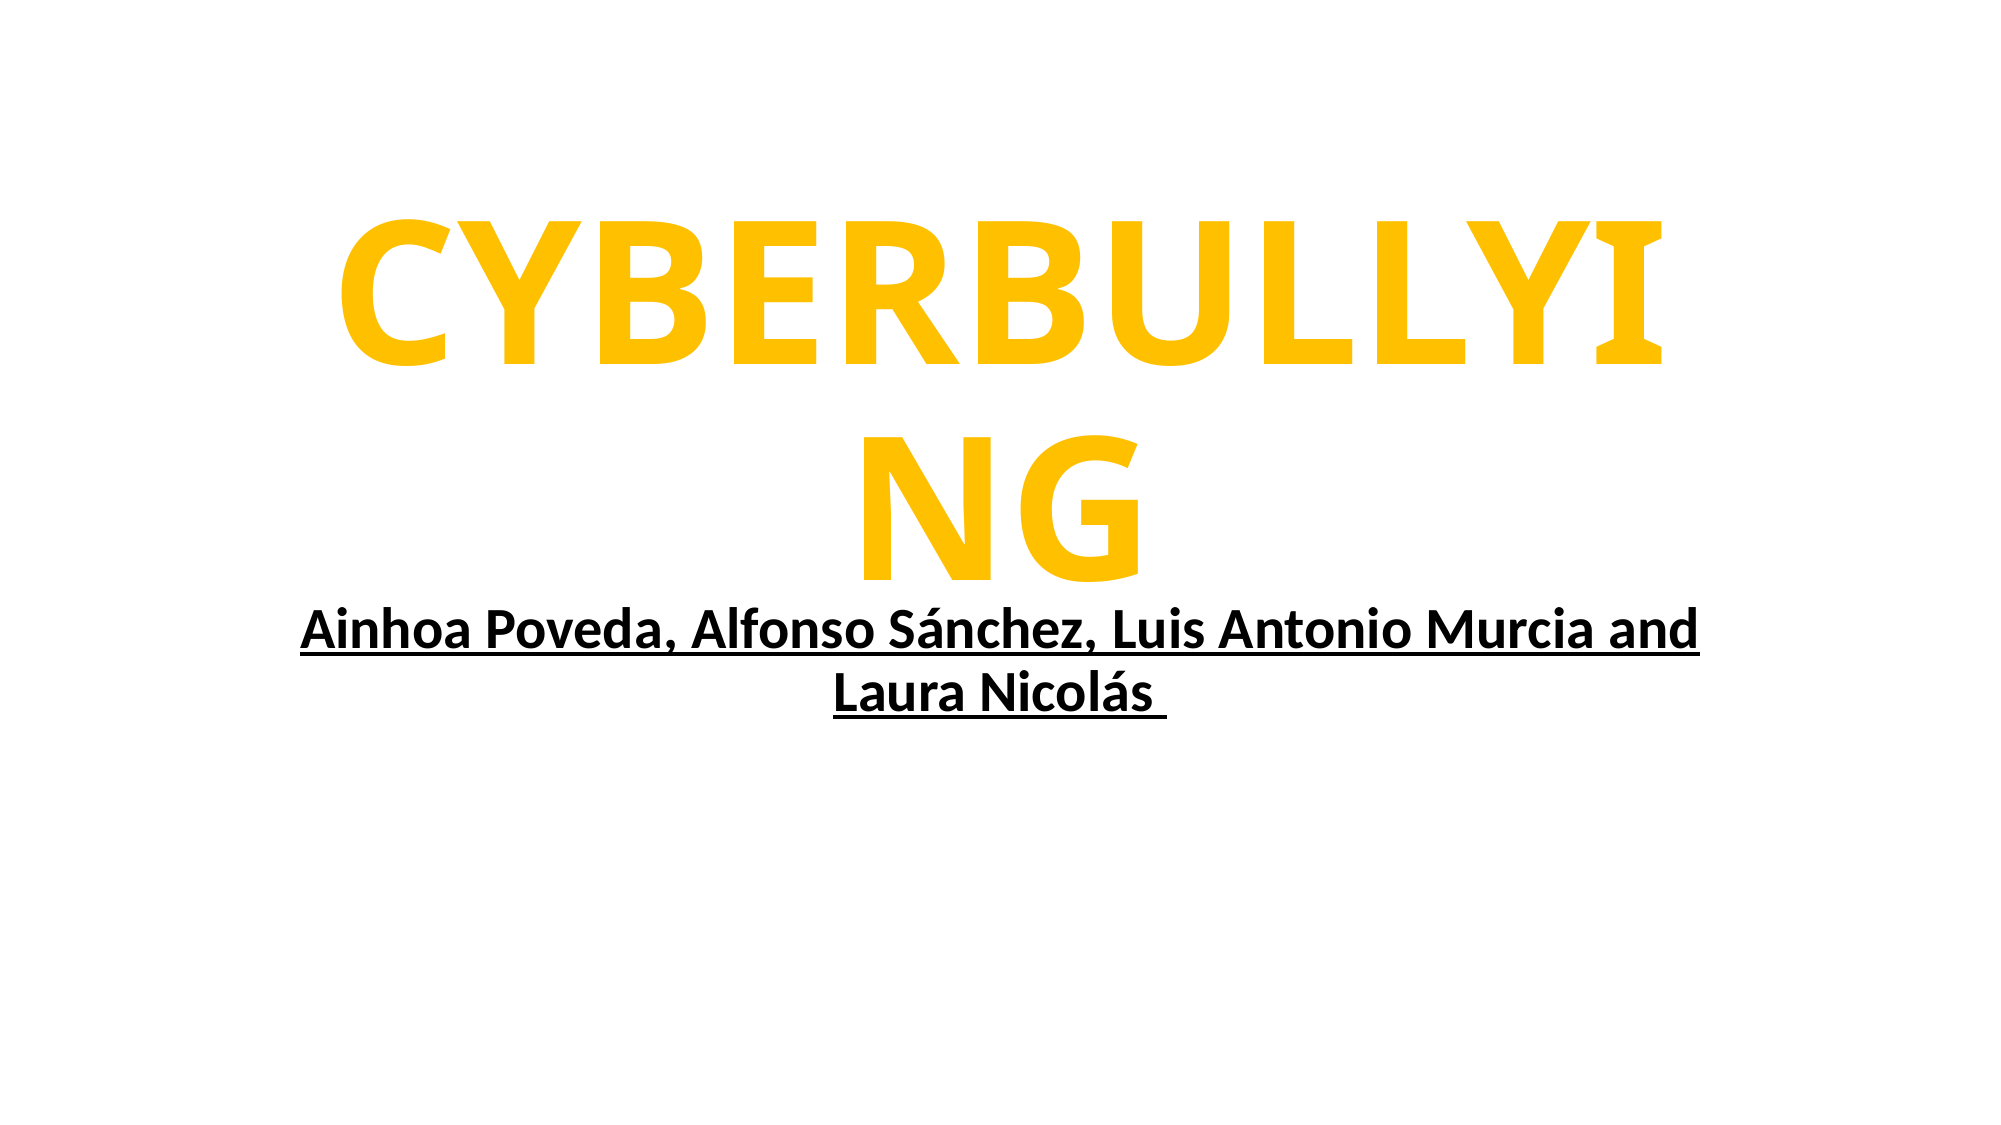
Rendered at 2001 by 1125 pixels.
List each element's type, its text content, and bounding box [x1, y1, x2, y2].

title CYBERBULLYING [249, 184, 1750, 576]
subtitle Ainhoa Poveda, Alfonso Sánchez, Luis Antonio Murcia and Laura Nicolás [249, 590, 1750, 863]
